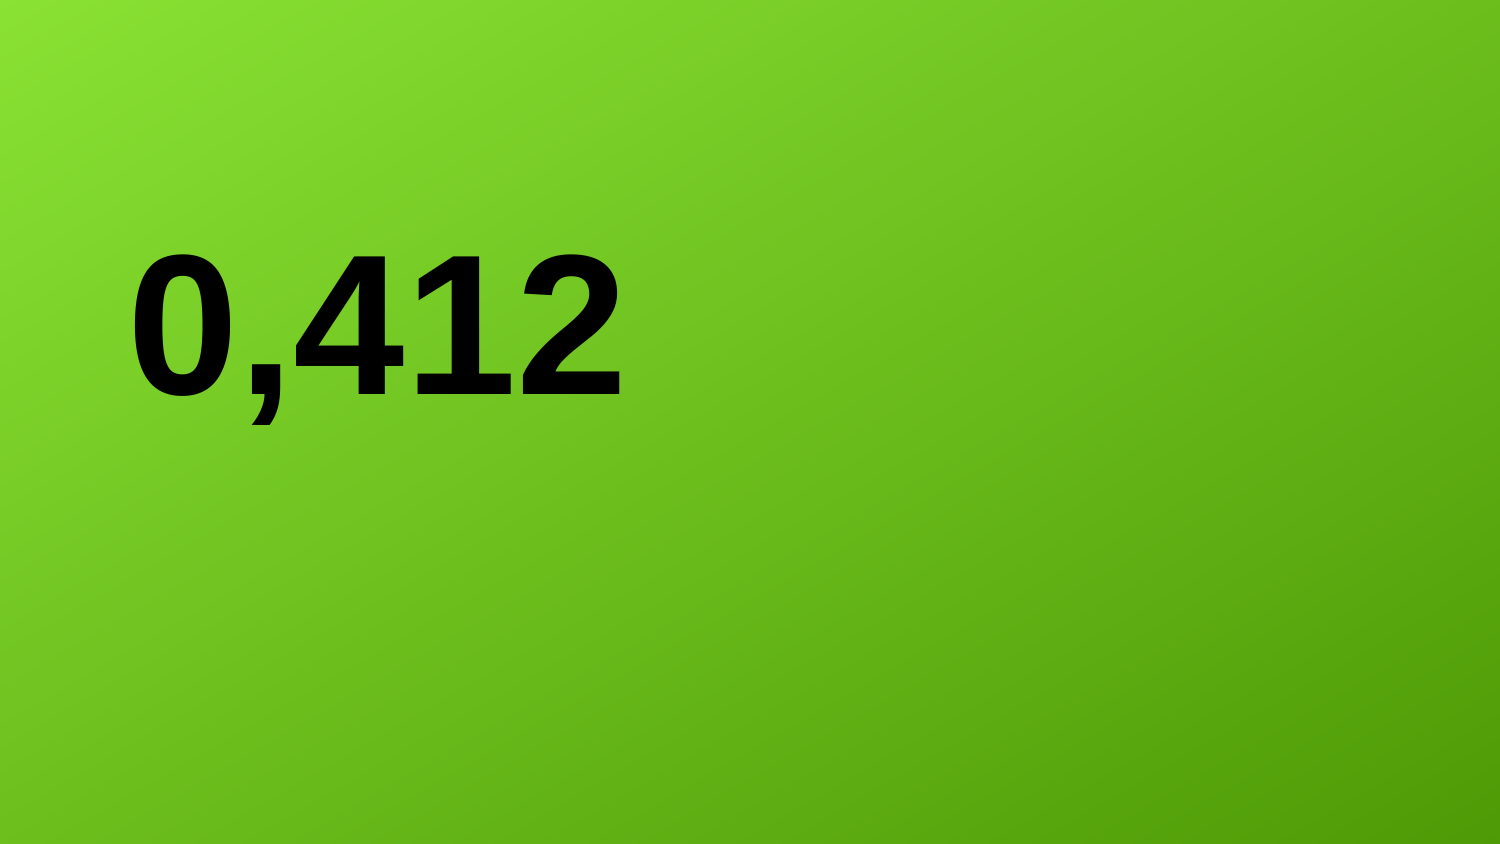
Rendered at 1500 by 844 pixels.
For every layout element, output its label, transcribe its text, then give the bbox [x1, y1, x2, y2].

text_box 0,412 [112, 259, 1388, 450]
text_box 0,412 [318, 283, 359, 346]
text_box 0,412 [162, 276, 202, 374]
